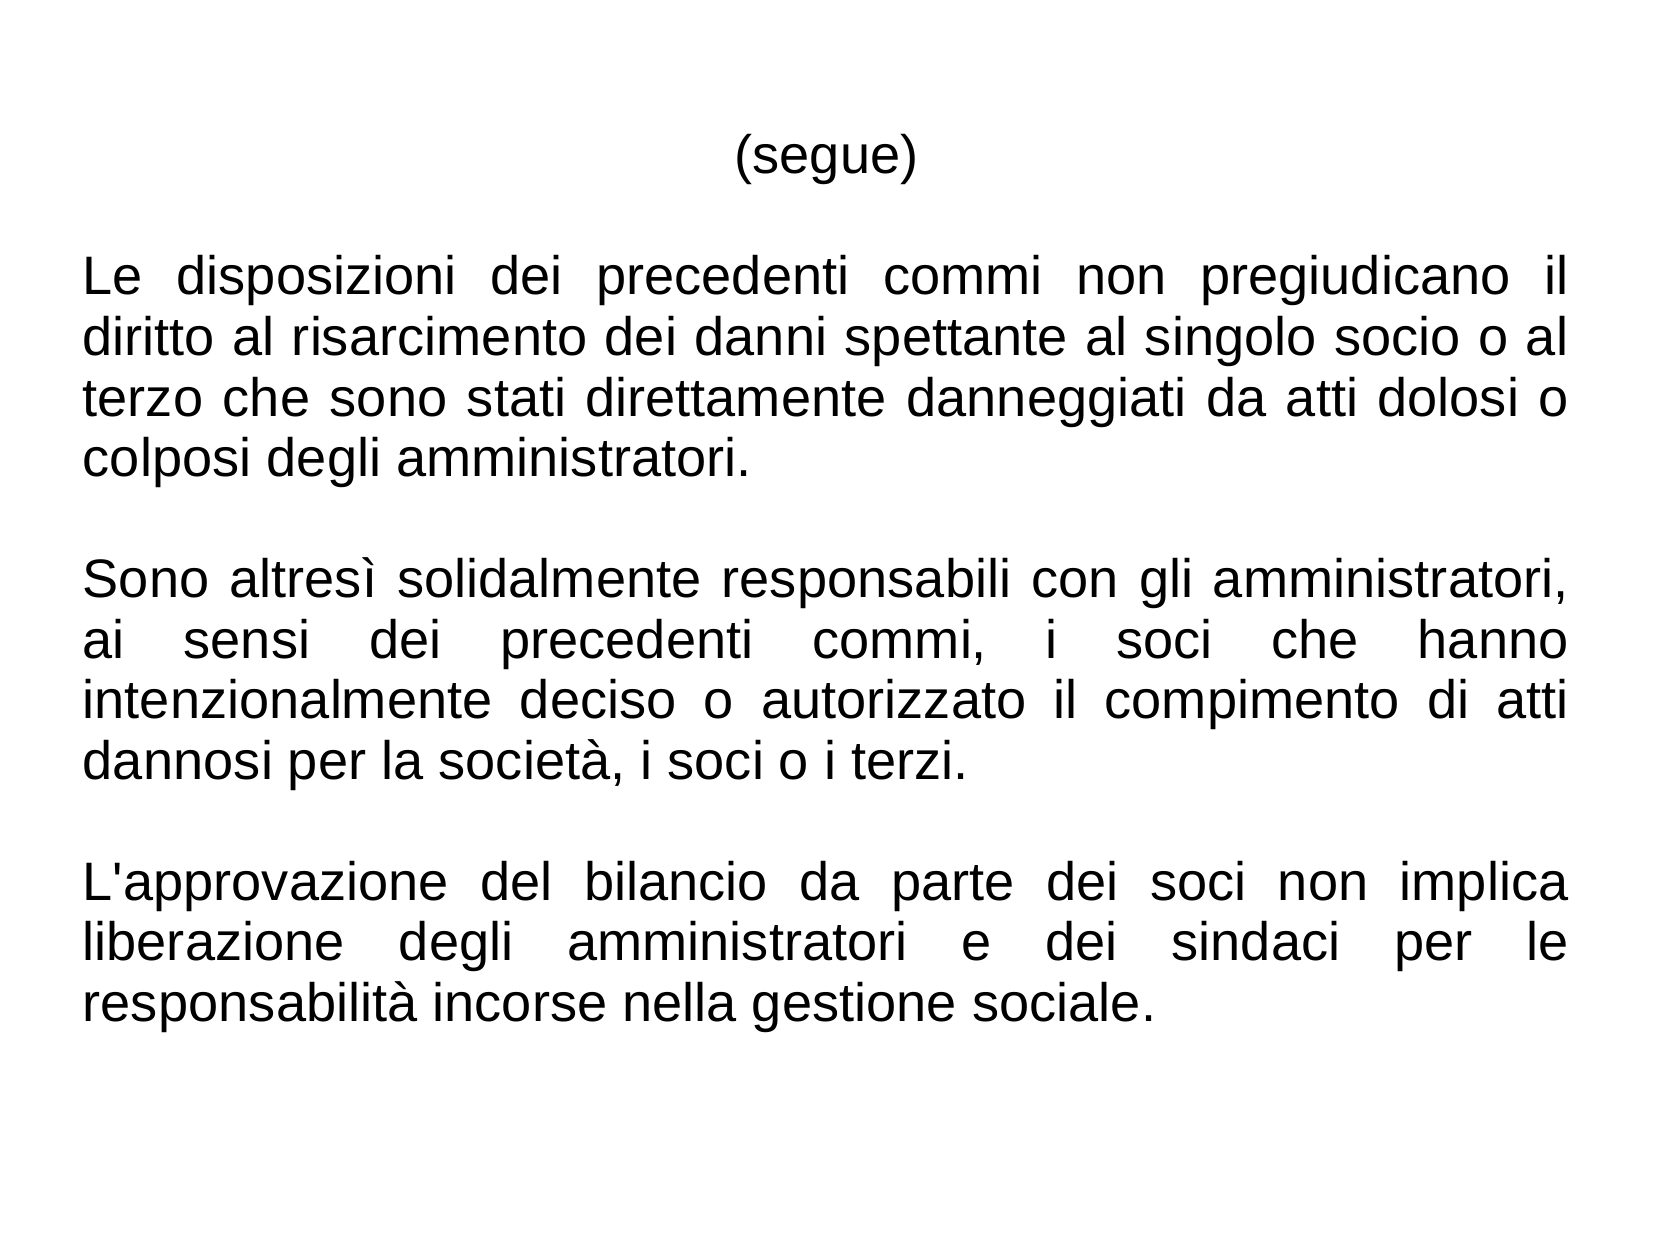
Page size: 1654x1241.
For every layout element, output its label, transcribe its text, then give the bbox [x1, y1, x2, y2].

subtitle (segue) Le disposizioni dei precedenti commi non pregiudicano il diritto al risarcimento dei danni spettante al singolo socio o al terzo che sono stati direttamente danneggiati da atti dolosi o colposi degli amministratori. Sono altresì solidalmente responsabili con gli amministratori, ai sensi dei precedenti commi, i soci che hanno intenzionalmente deciso o autorizzato il compimento di atti dannosi per la società, i soci o i terzi. L'approvazione del bilancio da parte dei soci non implica liberazione degli amministratori e dei sindaci per le responsabilità incorse nella gestione sociale. [82, 56, 1571, 1102]
